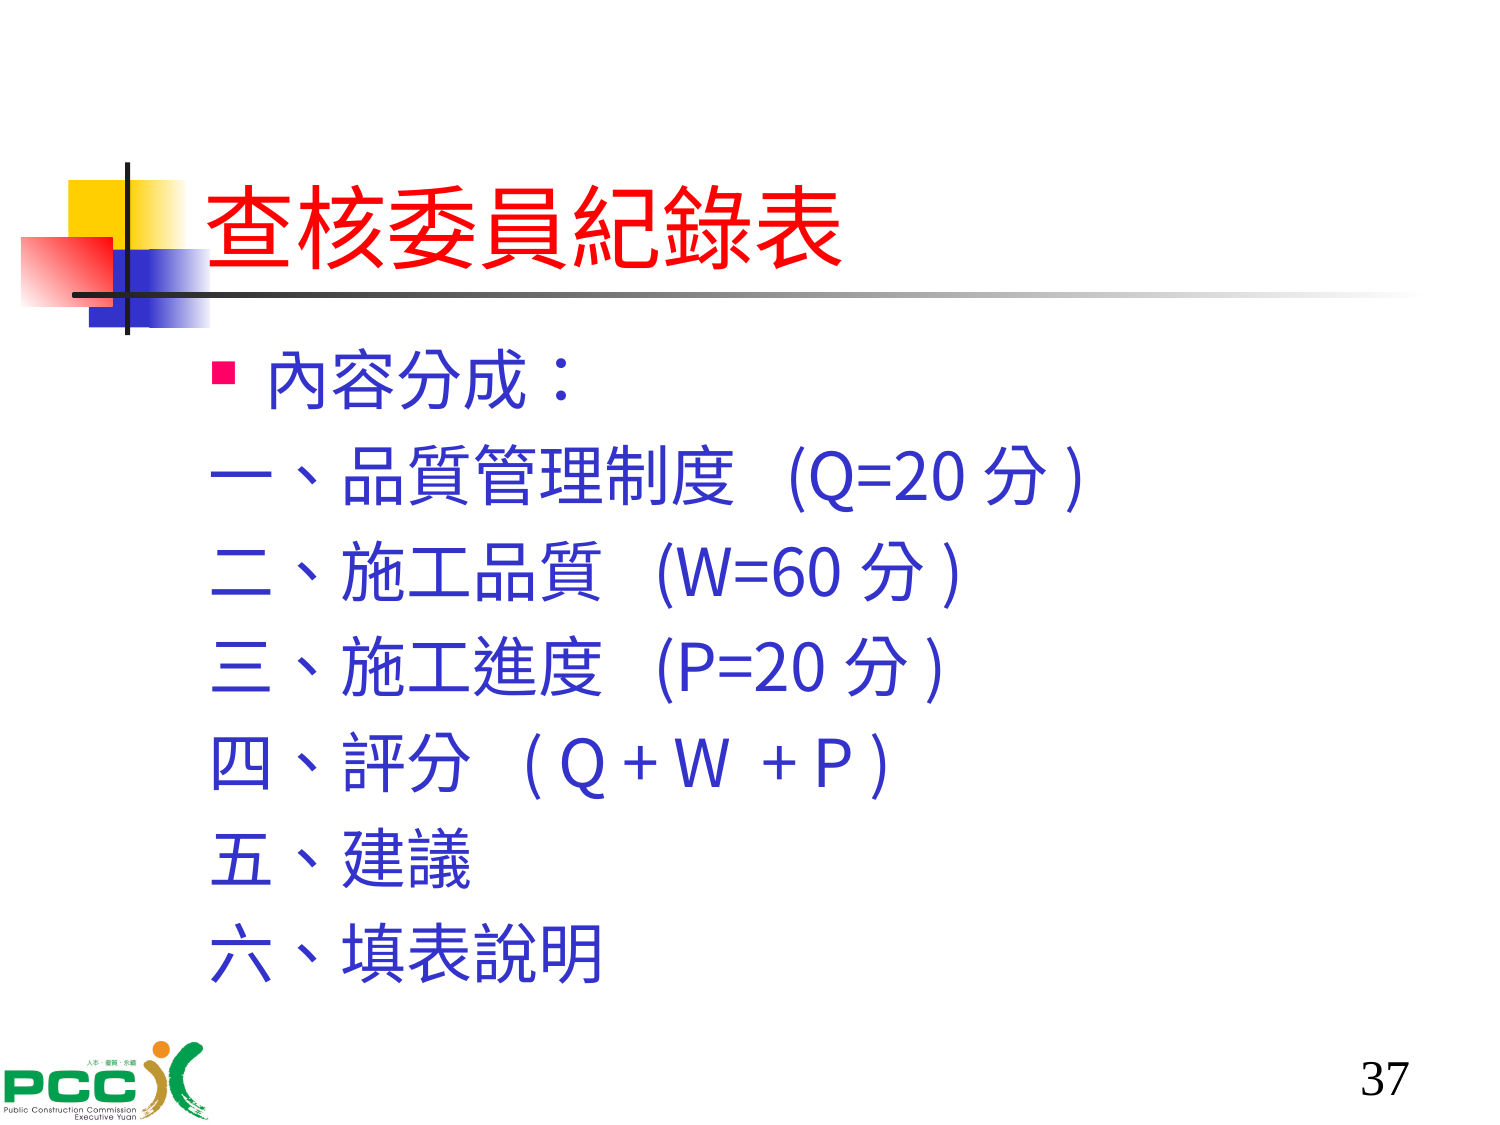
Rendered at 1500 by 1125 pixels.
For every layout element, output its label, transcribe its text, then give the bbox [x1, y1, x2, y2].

title 查核委員紀錄表 [188, 101, 1500, 289]
list 內容分成： 一、品質管理制度 (Q=20分) 二、施工品質 (W=60分) 三、施工進度 (P=20分) 四、評分 ( Q + W + P ) 五、建議 六、填表說明 [193, 331, 1469, 1007]
picture [0, 1037, 226, 1125]
